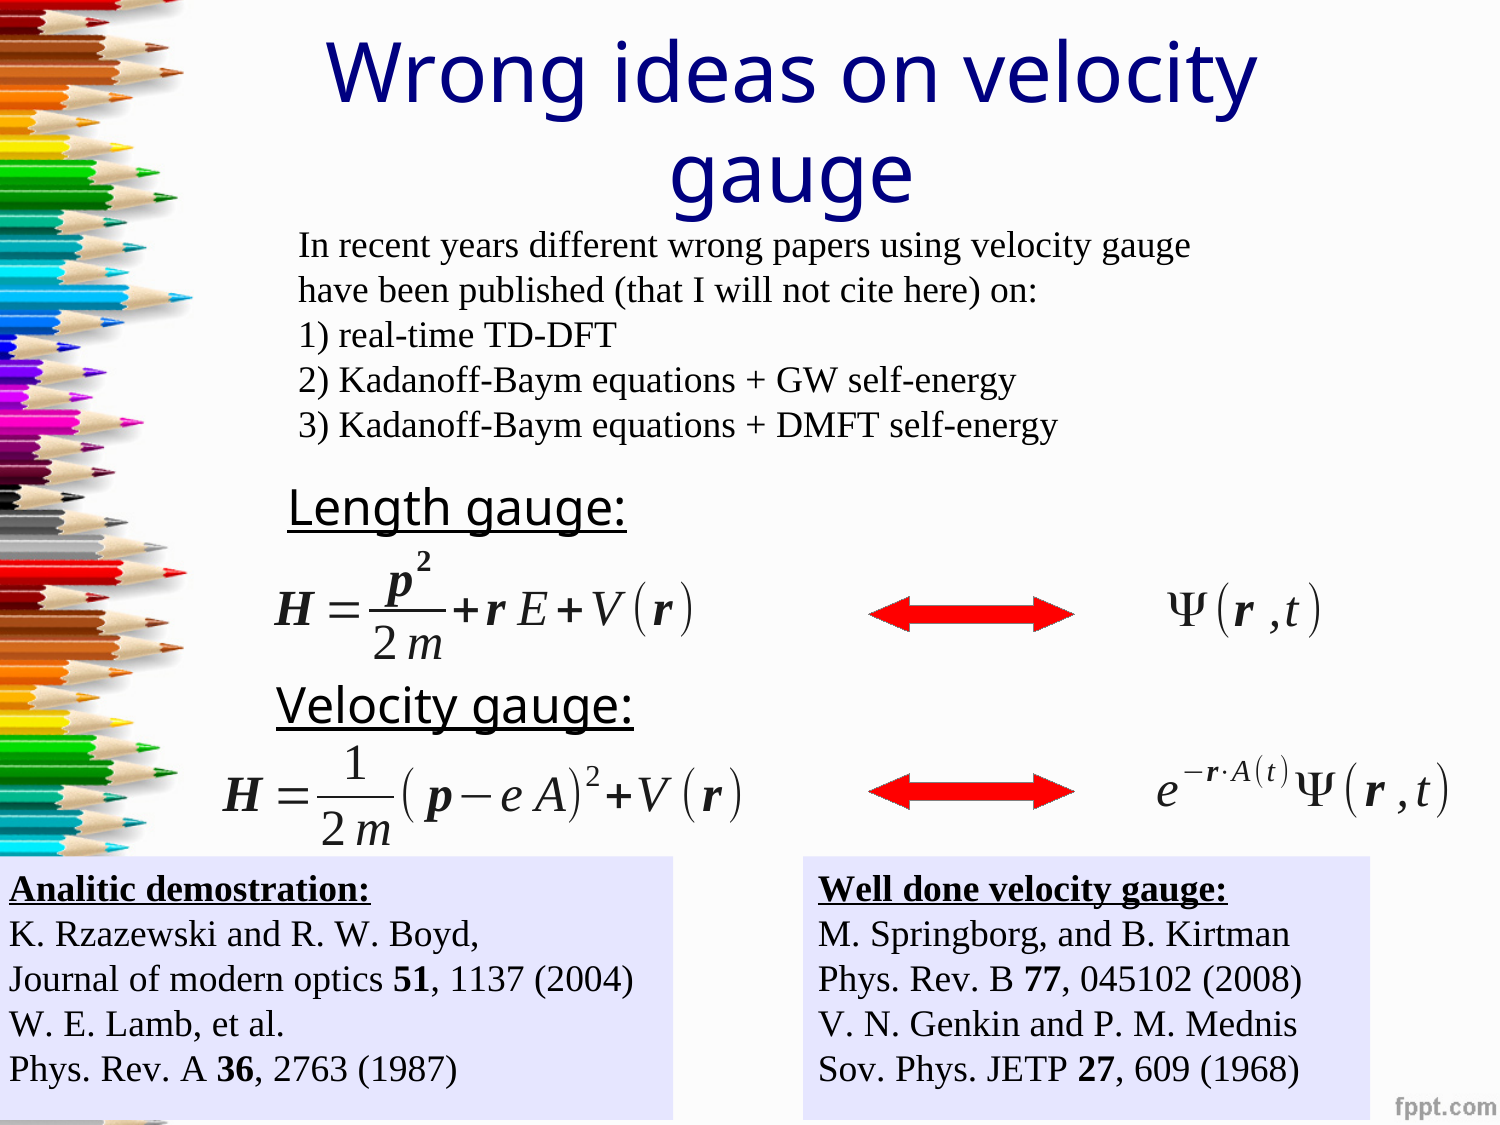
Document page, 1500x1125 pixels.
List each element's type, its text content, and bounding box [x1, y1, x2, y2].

text_box [868, 773, 1075, 810]
chart [1143, 753, 1465, 821]
picture [0, 0, 1500, 1125]
chart [258, 543, 709, 671]
title Wrong ideas on velocity gauge [200, 25, 1384, 213]
text_box Well done velocity gauge: M. Springborg, and B. Kirtman Phys. Rev. B 77, 045102 (2008) V. N. Genkin and P. M. Mednis Sov. Phys. JETP 27, 609 (1968) [803, 856, 1371, 1120]
text_box In recent years different wrong papers using velocity gauge have been published (that I will not cite here) on: 1) real-time TD-DFT 2) Kadanoff-Baym equations + GW self-energy 3) Kadanoff-Baym equations + DMFT self-energy [283, 212, 1216, 453]
text_box Velocity gauge: [261, 665, 611, 735]
text_box [868, 596, 1075, 632]
text_box Length gauge: [272, 468, 591, 543]
text_box Analitic demostration: K. Rzazewski and R. W. Boyd, Journal of modern optics 51, 1137 (2004) W. E. Lamb, et al. Phys. Rev. A 36, 2763 (1987) [0, 856, 674, 1120]
picture [592, 501, 606, 509]
chart [206, 735, 756, 857]
chart [1151, 578, 1335, 640]
